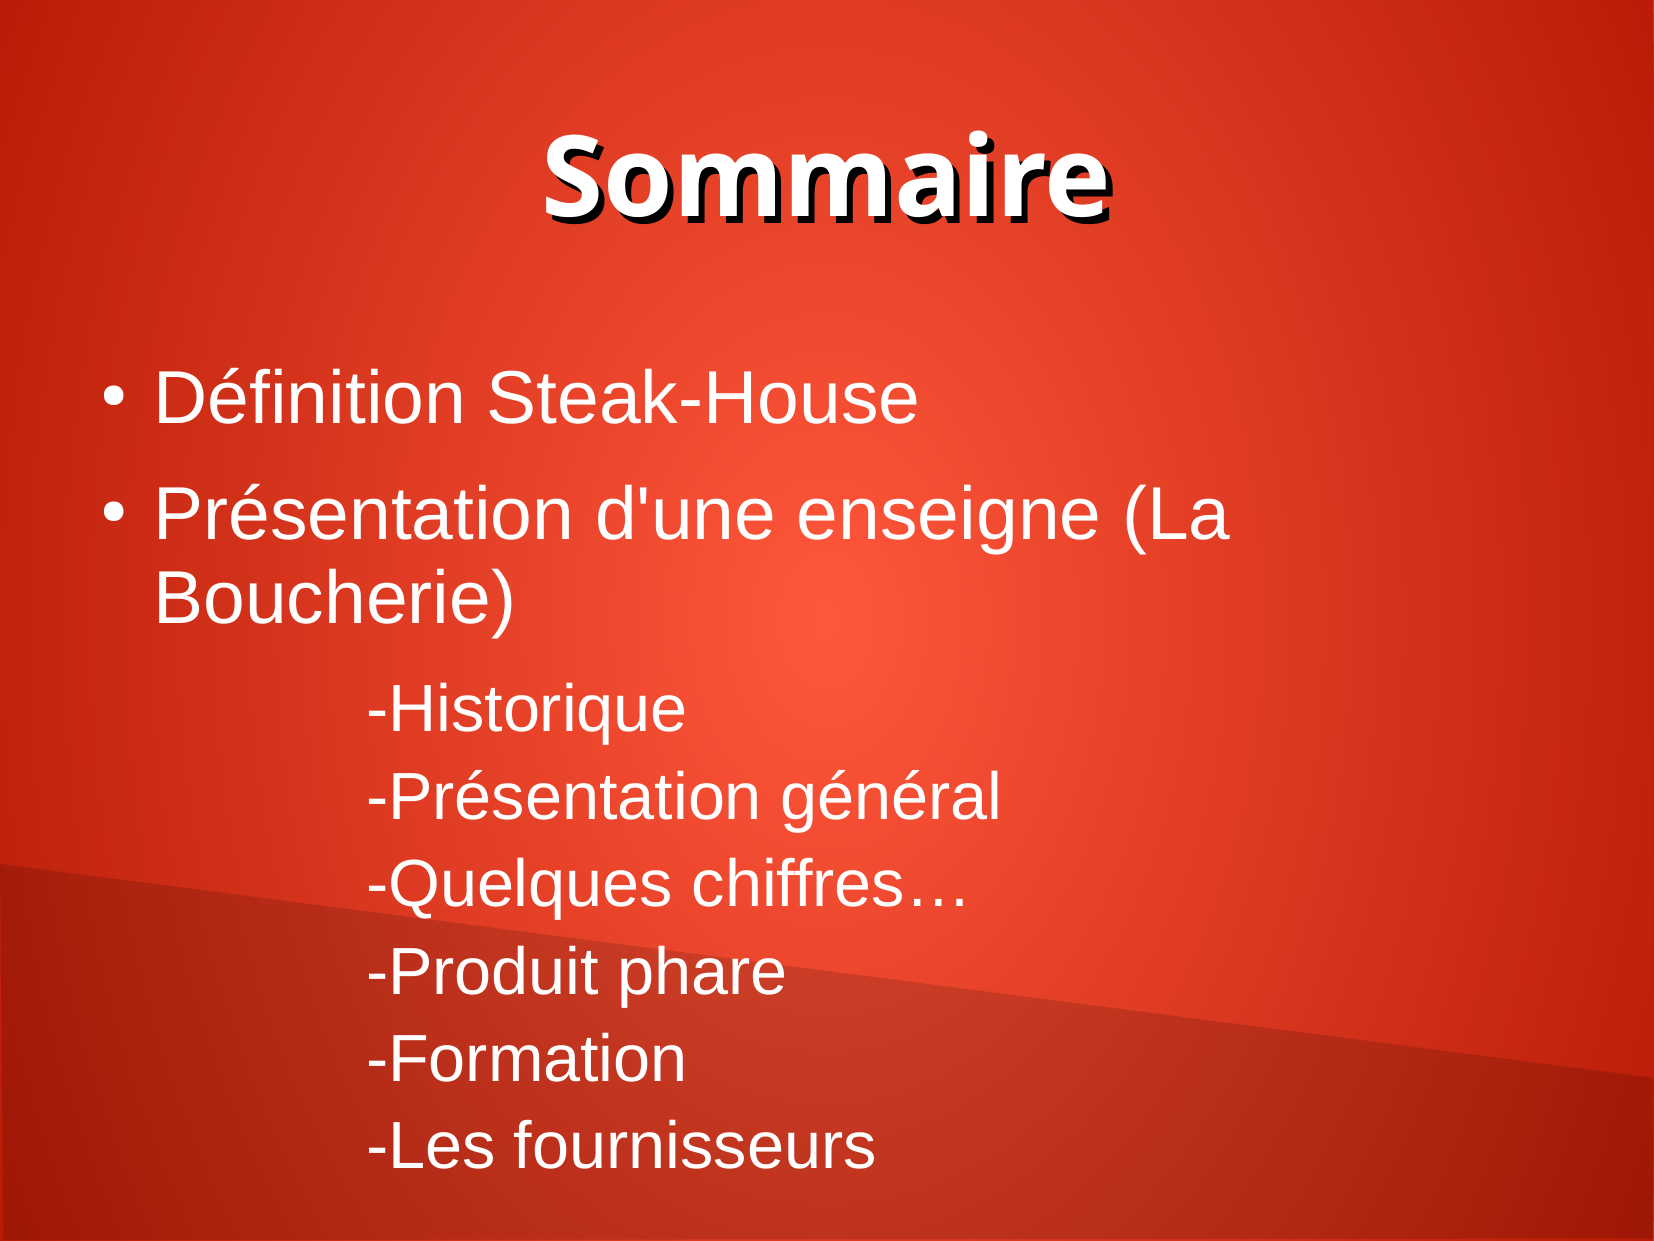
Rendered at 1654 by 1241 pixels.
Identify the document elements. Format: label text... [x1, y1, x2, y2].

list Définition Steak-House Présentation d'une enseigne (La Boucherie) -Historique -Présentation général -Quelques chiffres… -Produit phare -Formation -Les fournisseurs [82, 243, 1571, 963]
title Sommaire [82, 70, 1571, 243]
